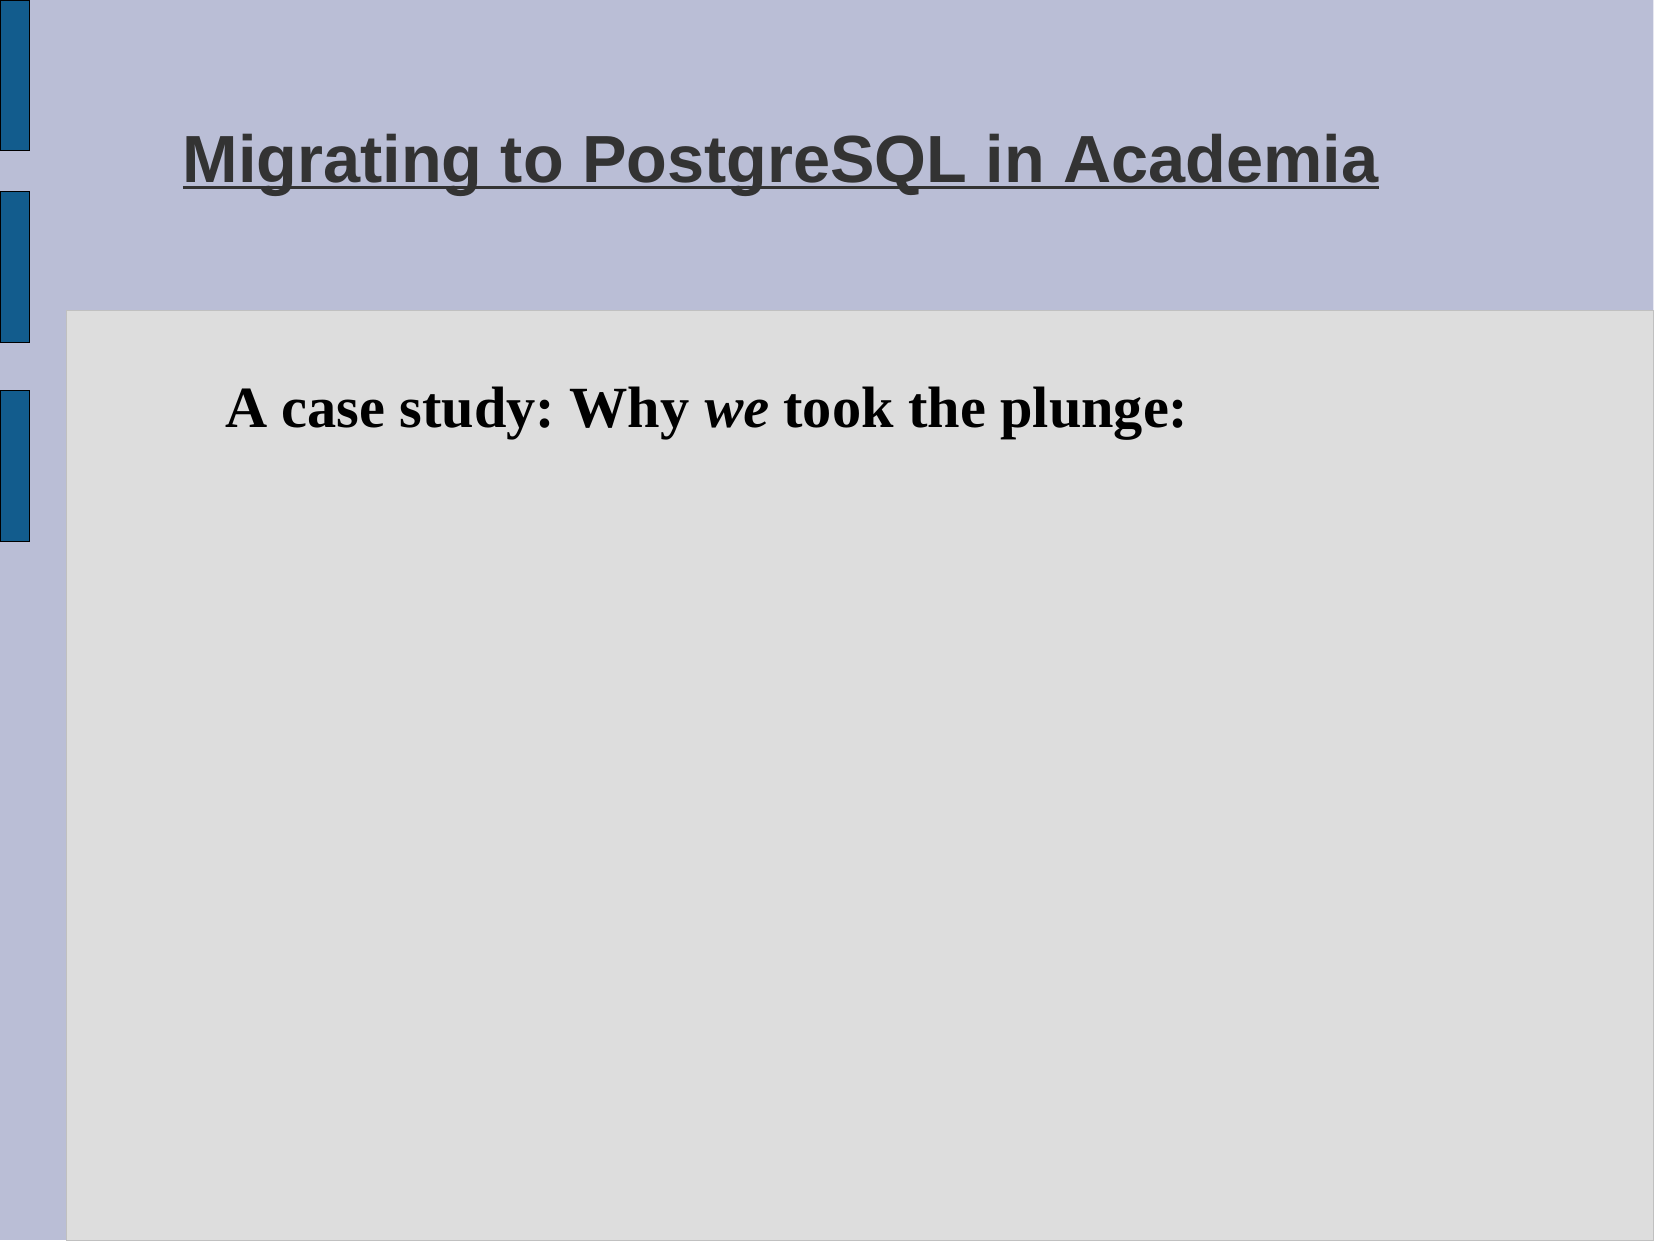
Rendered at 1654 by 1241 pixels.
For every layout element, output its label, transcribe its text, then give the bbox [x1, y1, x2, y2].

title Migrating to PostgreSQL in Academia [75, 55, 1488, 263]
text_box A case study: Why we took the plunge: [225, 375, 1388, 441]
